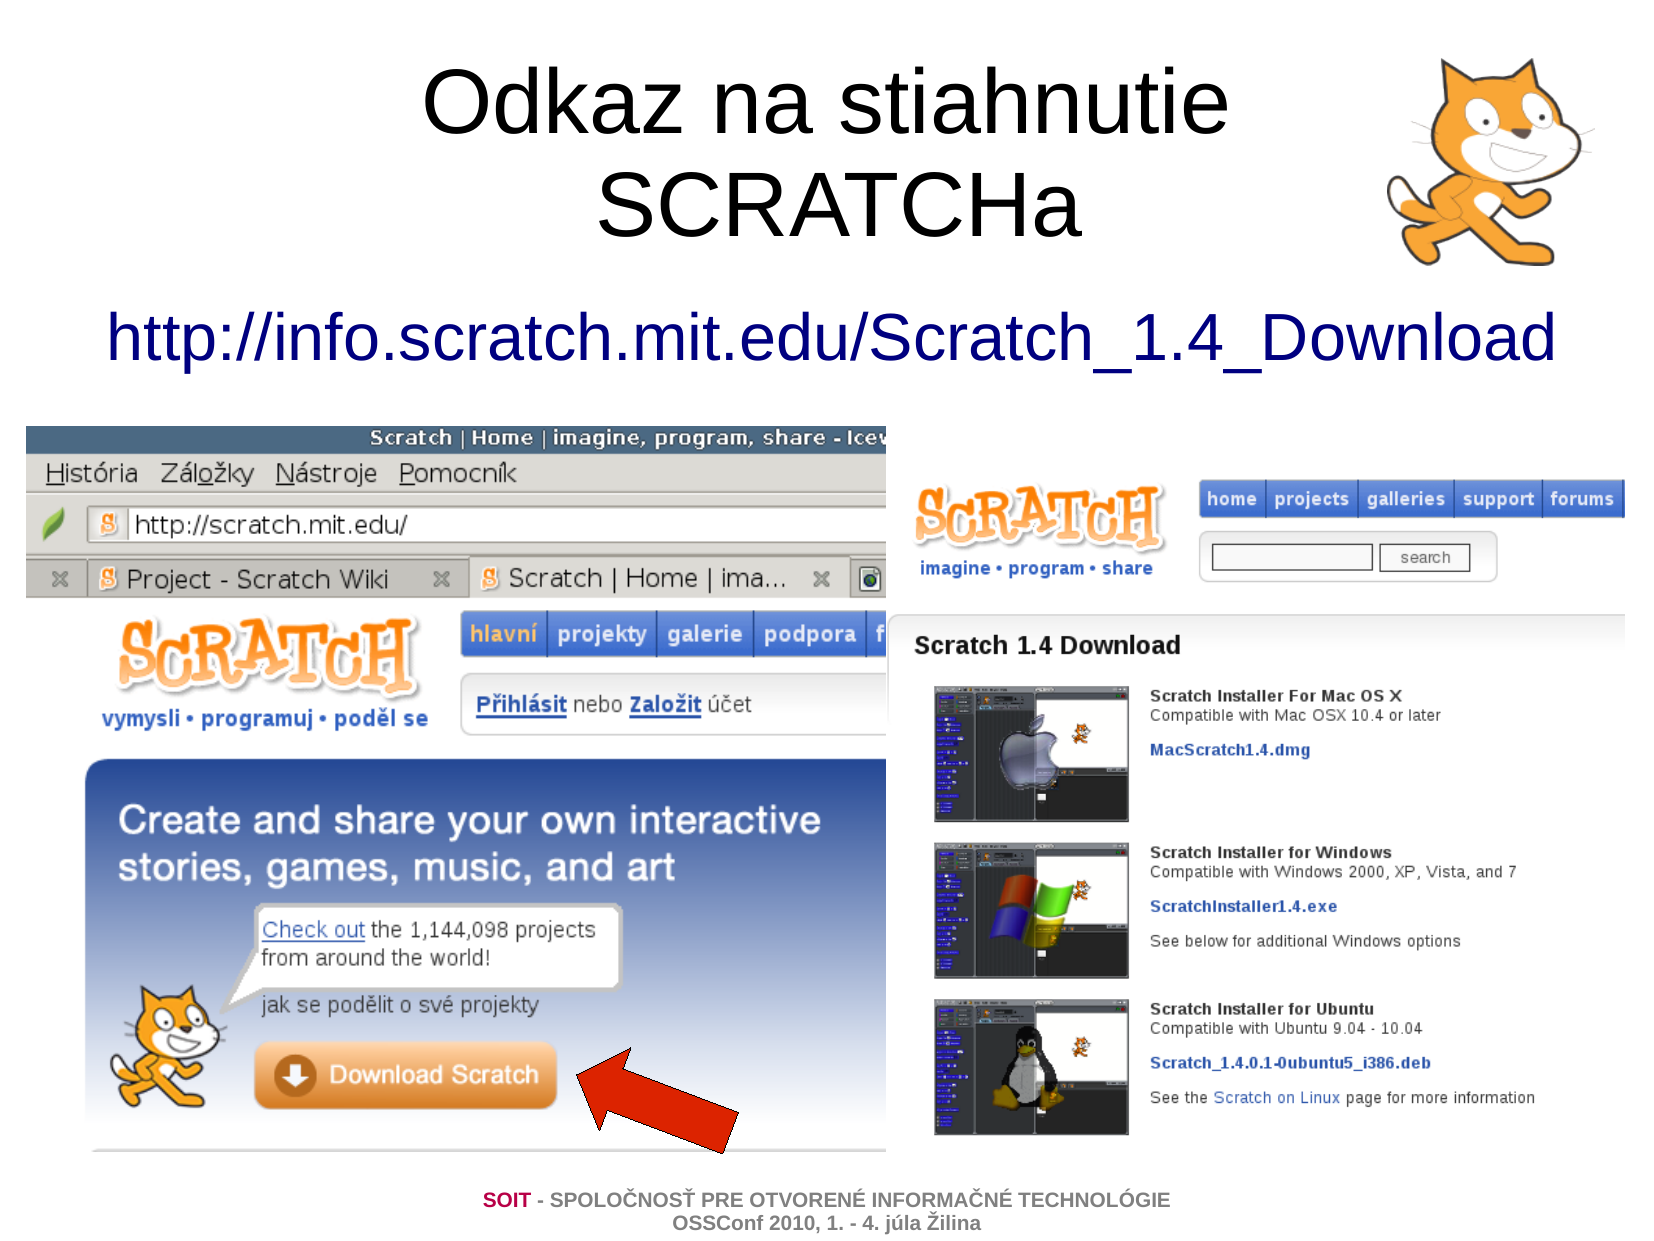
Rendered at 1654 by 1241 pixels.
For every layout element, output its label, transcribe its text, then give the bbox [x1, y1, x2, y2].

text_box [576, 1047, 739, 1154]
text_box http://info.scratch.mit.edu/Scratch_1.4_Download [88, 290, 1577, 384]
picture [1387, 58, 1595, 266]
picture [26, 426, 1625, 1152]
text_box SOIT - SPOLOČNOSŤ PRE OTVORENÉ INFORMAČNÉ TECHNOLÓGIE OSSConf 2010, 1. - 4. júla Žilina [59, 1181, 1595, 1241]
title Odkaz na stiahnutie SCRATCHa [82, 49, 1571, 257]
